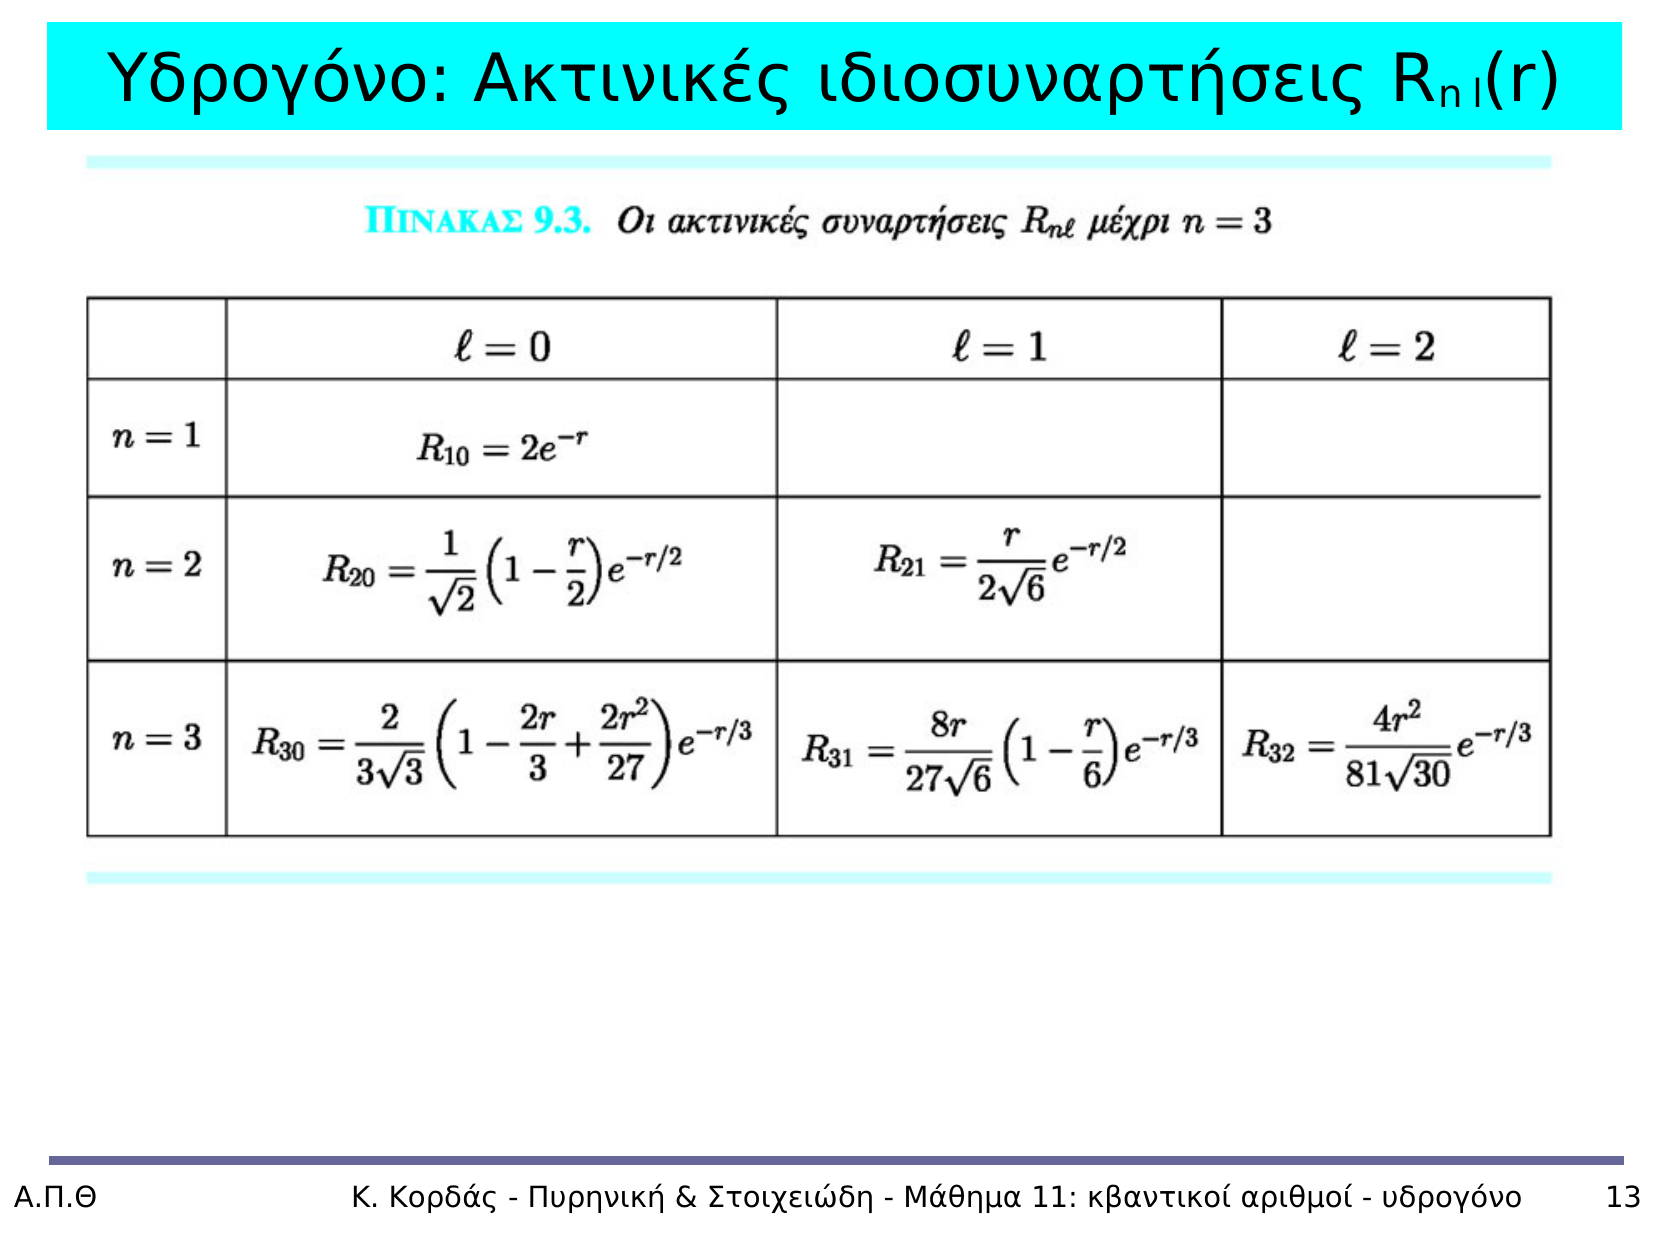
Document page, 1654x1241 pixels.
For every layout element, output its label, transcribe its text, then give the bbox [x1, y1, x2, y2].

title Υδρογόνο: Ακτινικές ιδιοσυναρτήσεις Rn l(r) [47, 22, 1623, 130]
picture [70, 141, 1571, 902]
